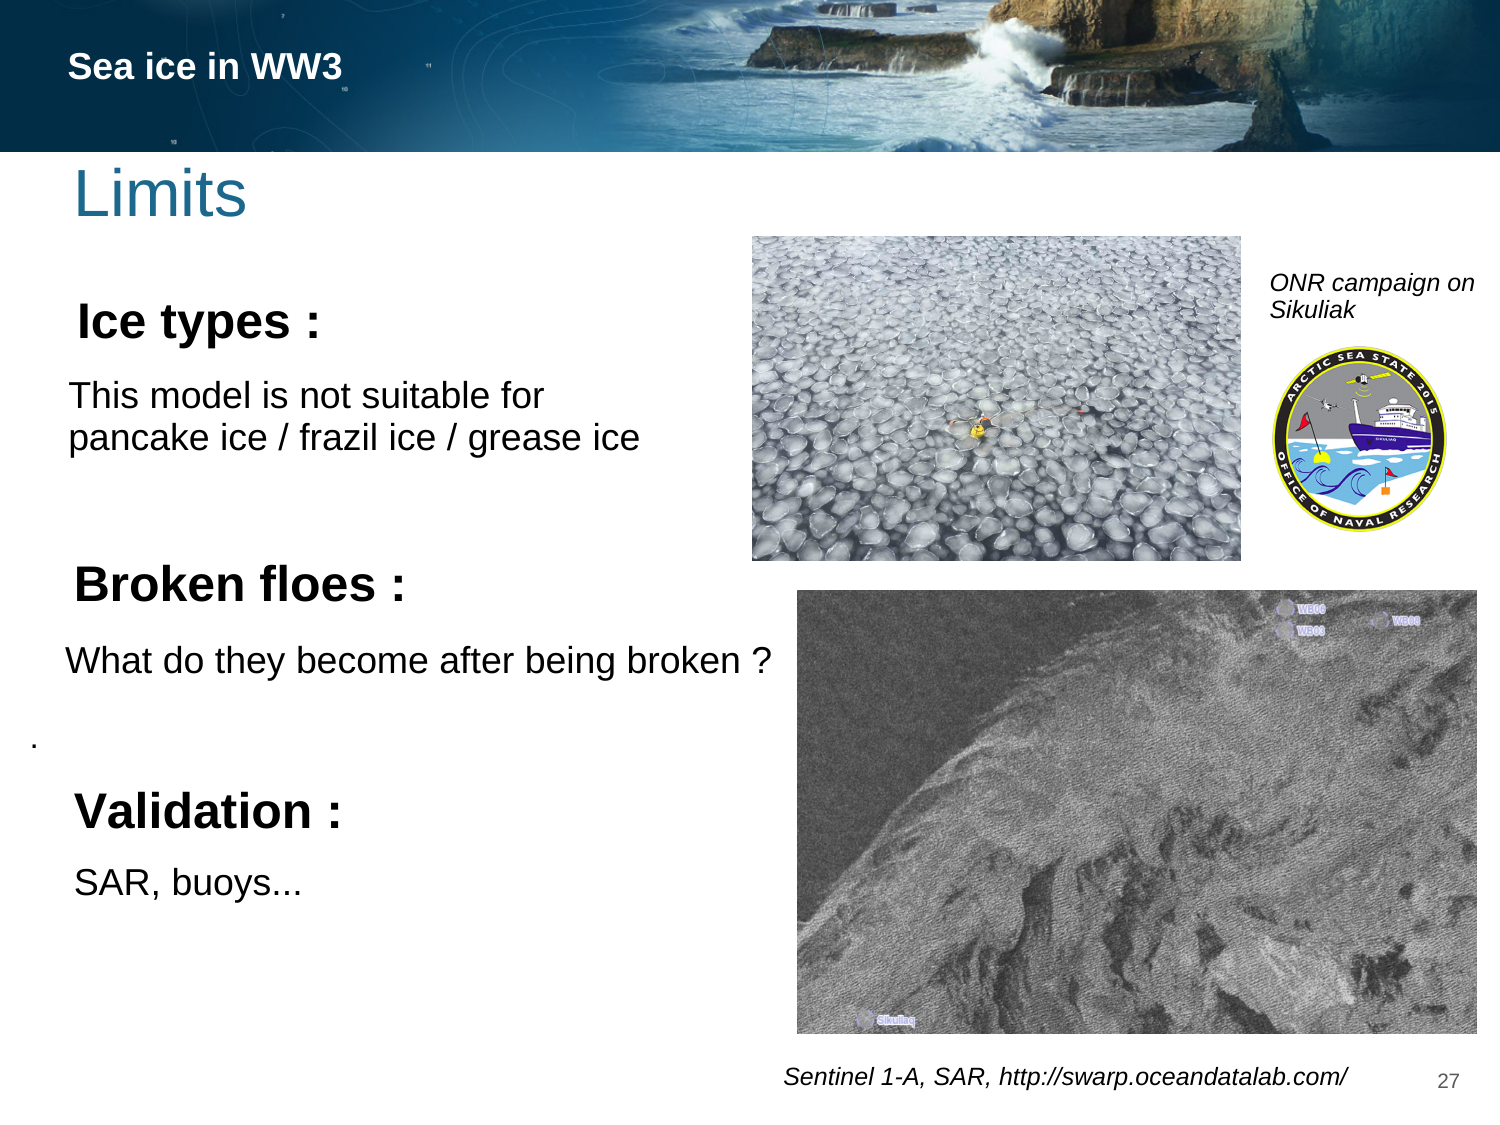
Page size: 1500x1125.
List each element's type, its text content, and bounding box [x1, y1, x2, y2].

title Sea ice in WW3 [52, 29, 621, 100]
text_box Broken floes : [59, 541, 1241, 639]
picture [0, 0, 1500, 152]
picture [752, 236, 1241, 562]
text_box Ice types : [62, 277, 752, 434]
text_box Validation : SAR, buoys... [59, 767, 797, 989]
picture [1272, 346, 1447, 532]
title Limits [59, 102, 1244, 278]
text_box ONR campaign on Sikuliak [1269, 268, 1500, 325]
text_box What do they become after being broken ? . [29, 639, 797, 768]
text_box This model is not suitable for pancake ice / frazil ice / grease ice [32, 374, 650, 502]
picture [797, 590, 1477, 1034]
text_box Sentinel 1-A, SAR, http://swarp.oceandatalab.com/ [783, 1062, 1388, 1092]
